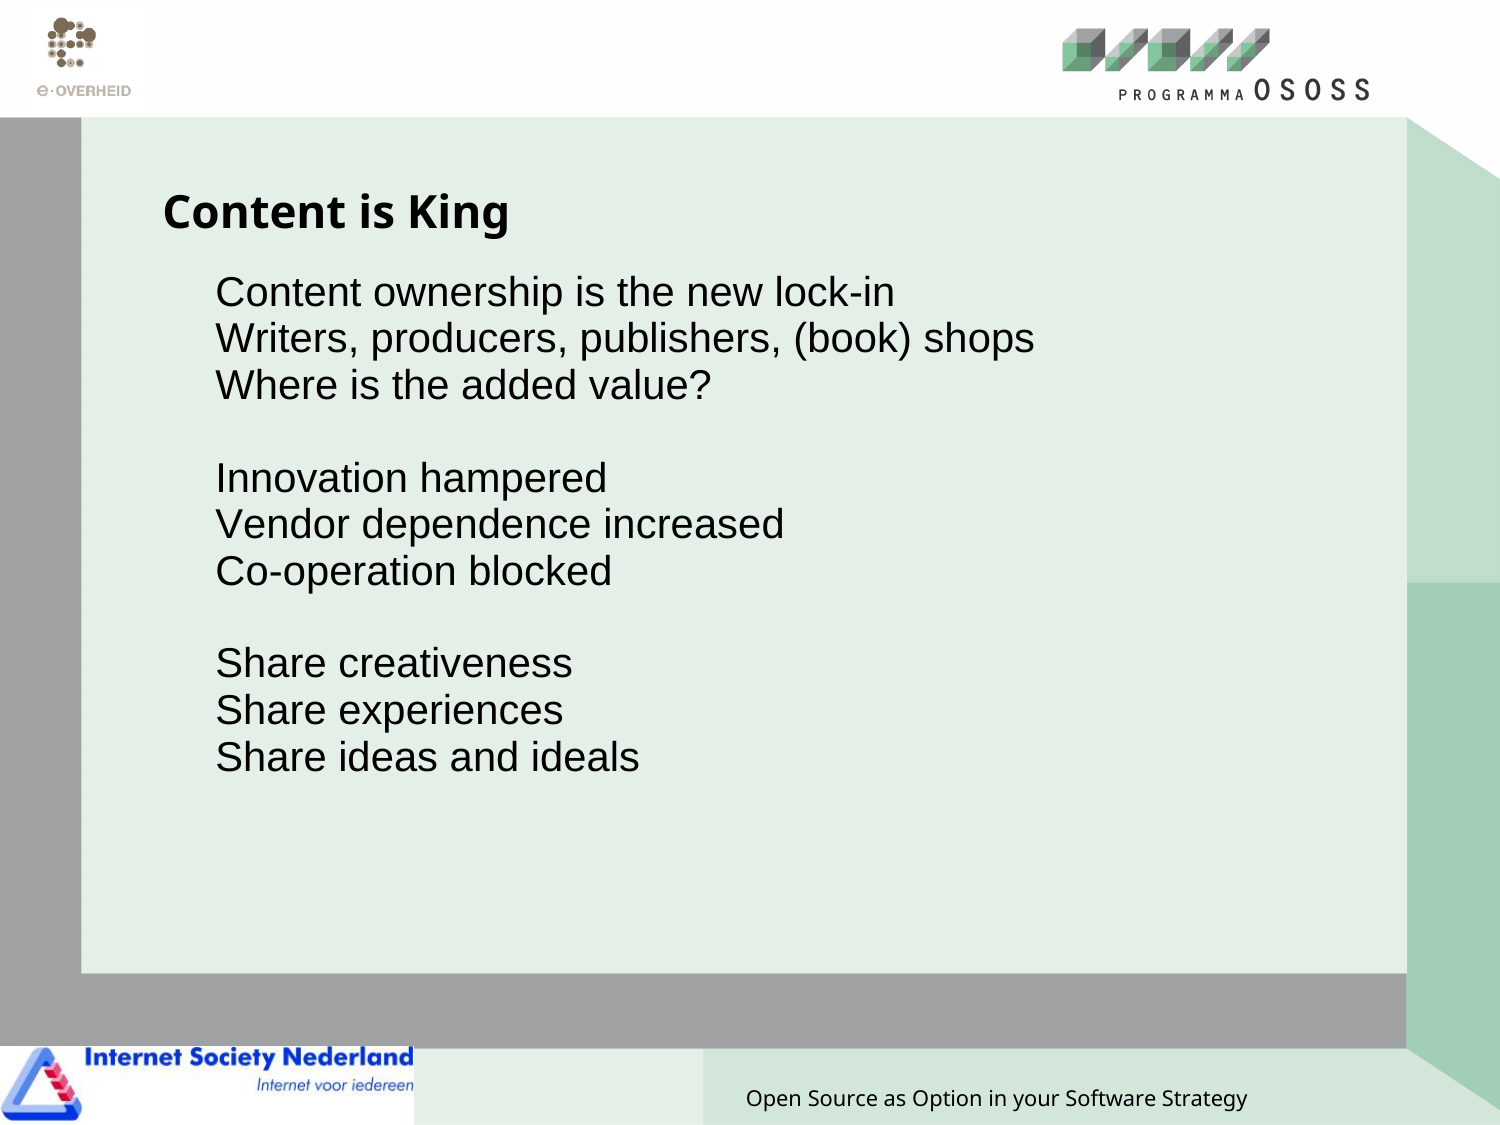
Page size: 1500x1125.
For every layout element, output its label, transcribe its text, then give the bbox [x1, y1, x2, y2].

picture [0, 0, 1500, 1125]
title Content is King [162, 155, 1364, 266]
list Content ownership is the new lock-in Writers, producers, publishers, (book) shops Where is the added value? Innovation hampered Vendor dependence increased Co-operation blocked Share creativeness Share experiences Share ideas and ideals [215, 268, 1364, 921]
